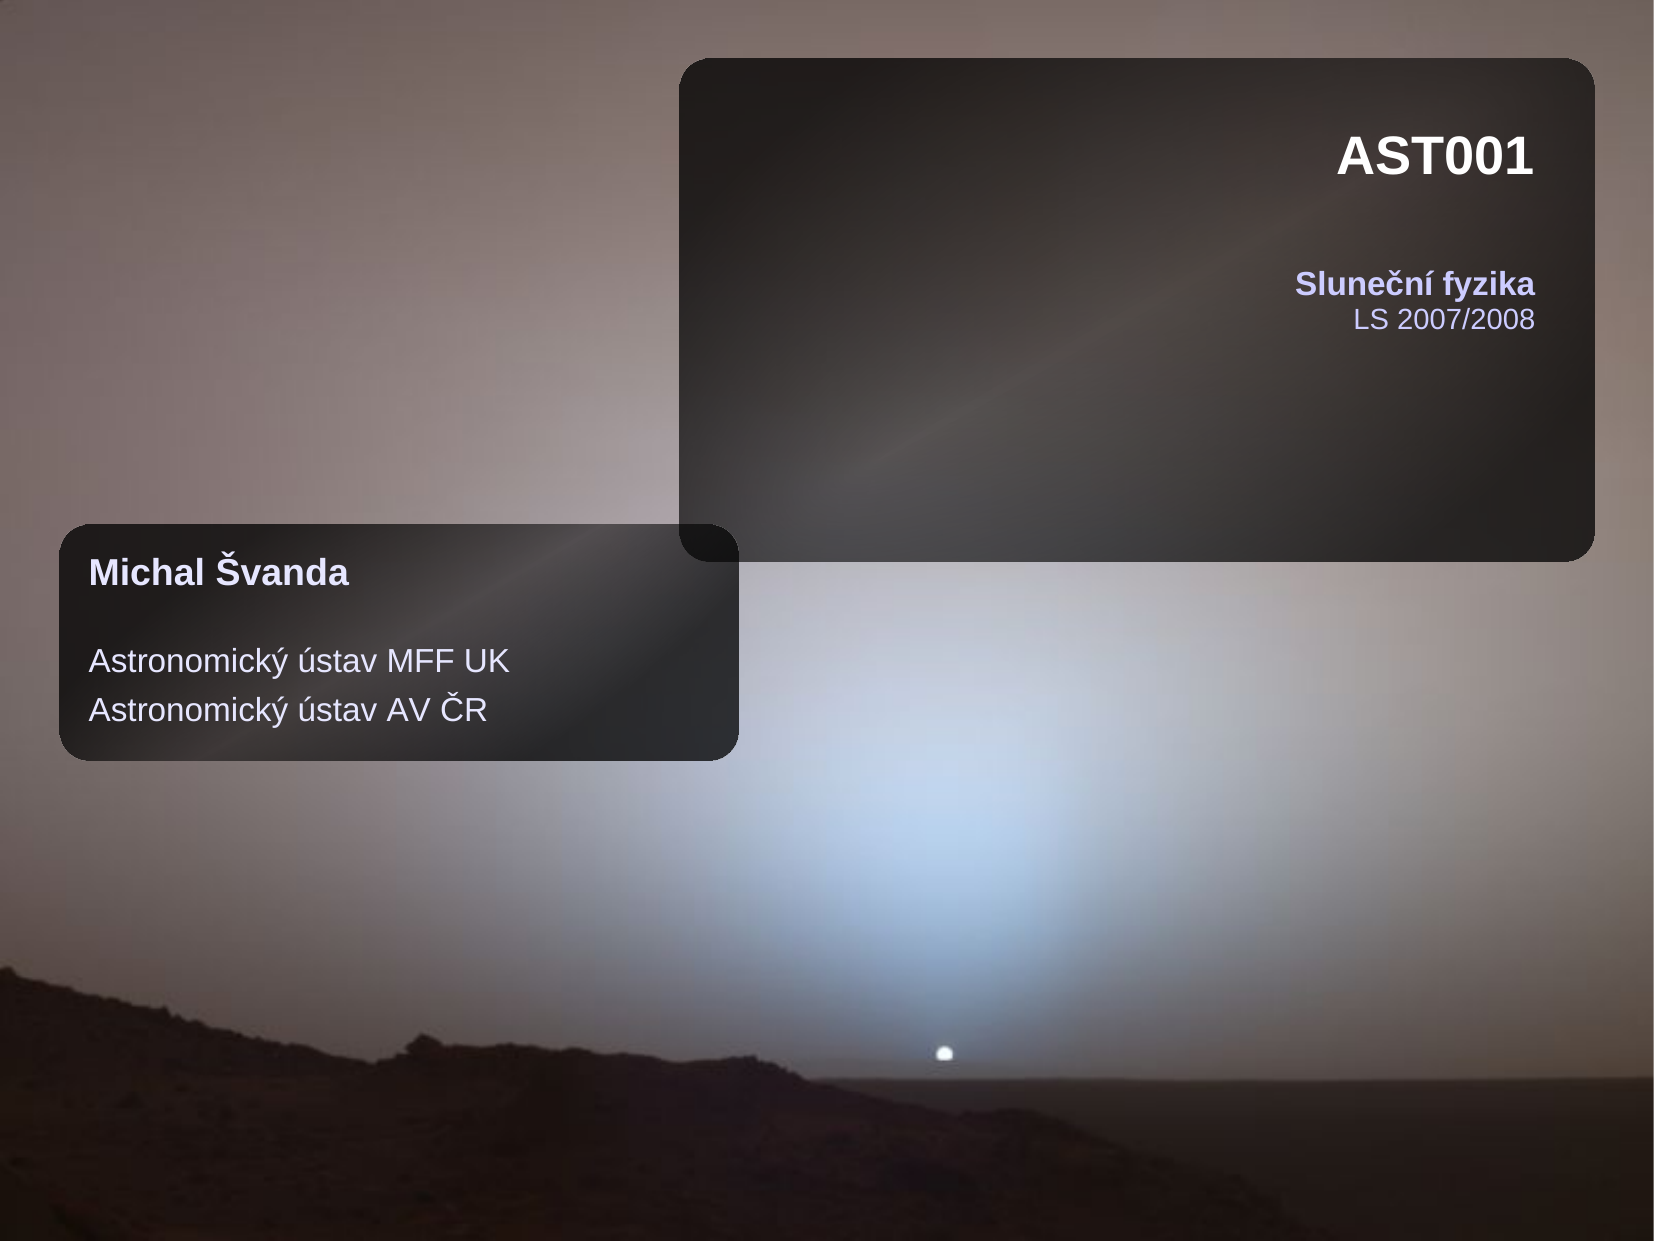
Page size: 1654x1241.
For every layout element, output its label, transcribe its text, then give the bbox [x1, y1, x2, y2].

title AST001 [740, 88, 1536, 223]
picture [0, 0, 1654, 1241]
